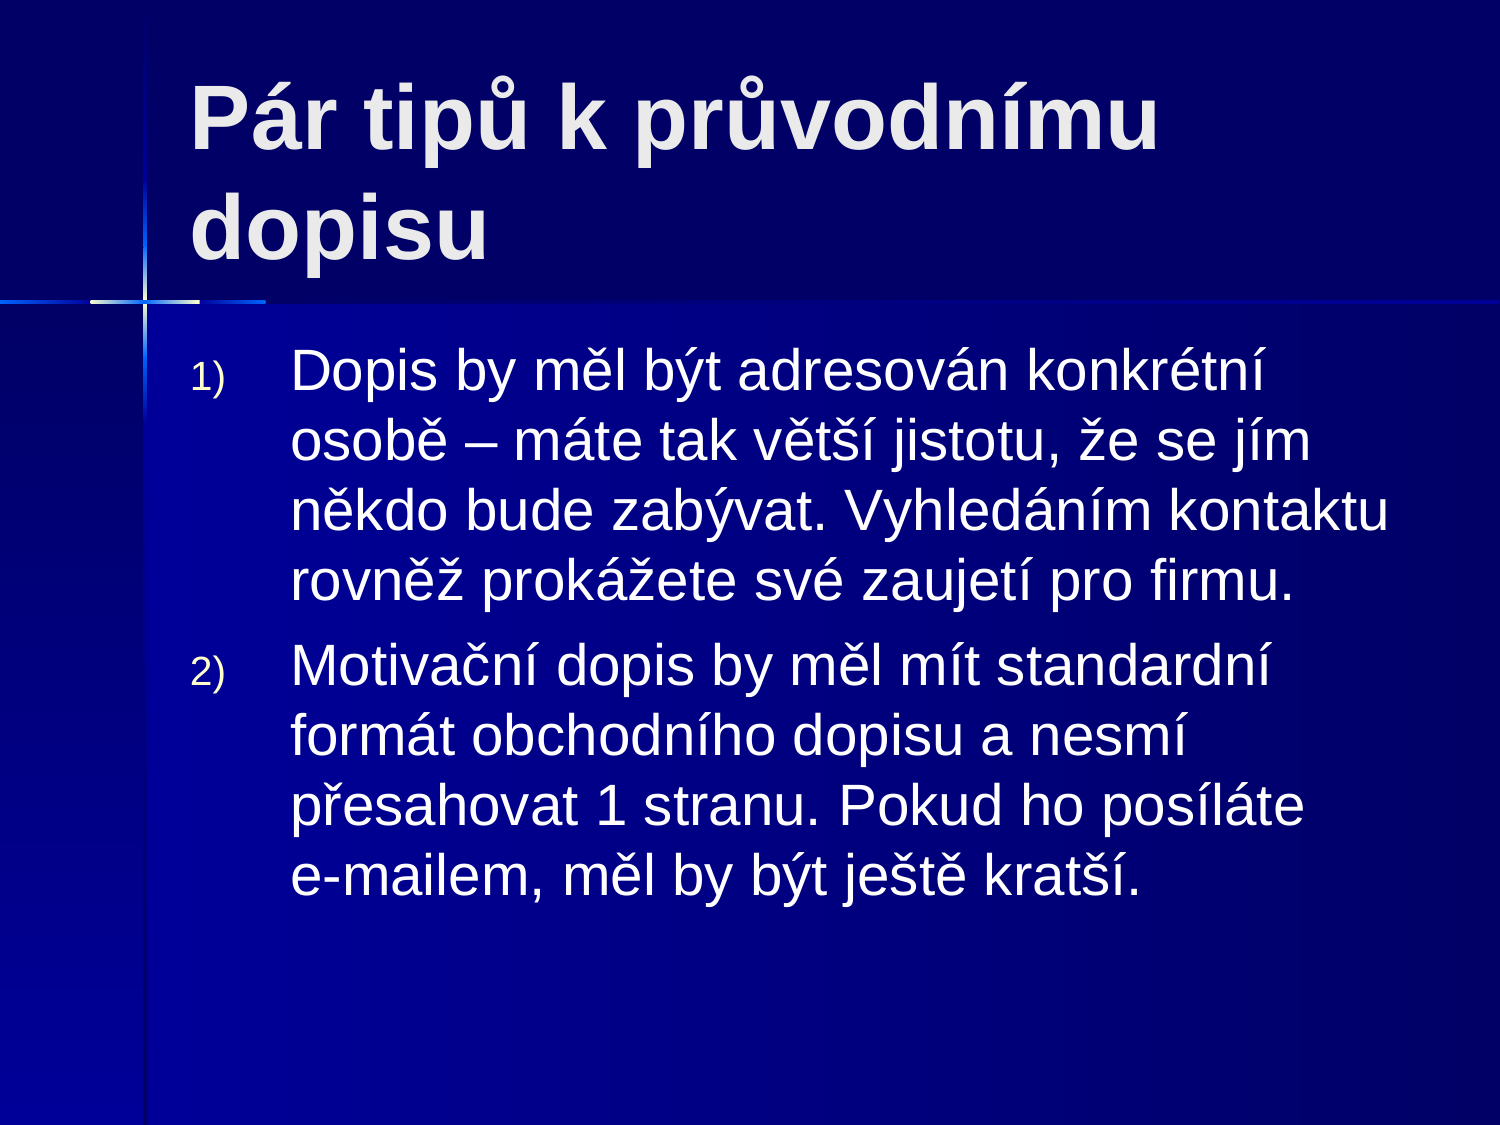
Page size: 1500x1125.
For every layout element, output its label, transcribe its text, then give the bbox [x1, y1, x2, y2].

title Pár tipů k průvodnímu dopisu [174, 49, 1413, 285]
list Dopis by měl být adresován konkrétní osobě – máte tak větší jistotu, že se jím někdo bude zabývat. Vyhledáním kontaktu rovněž prokážete své zaujetí pro firmu. Motivační dopis by měl mít standardní formát obchodního dopisu a nesmí přesahovat 1 stranu. Pokud ho posíláte e-mailem, měl by být ještě kratší. [174, 324, 1413, 1012]
